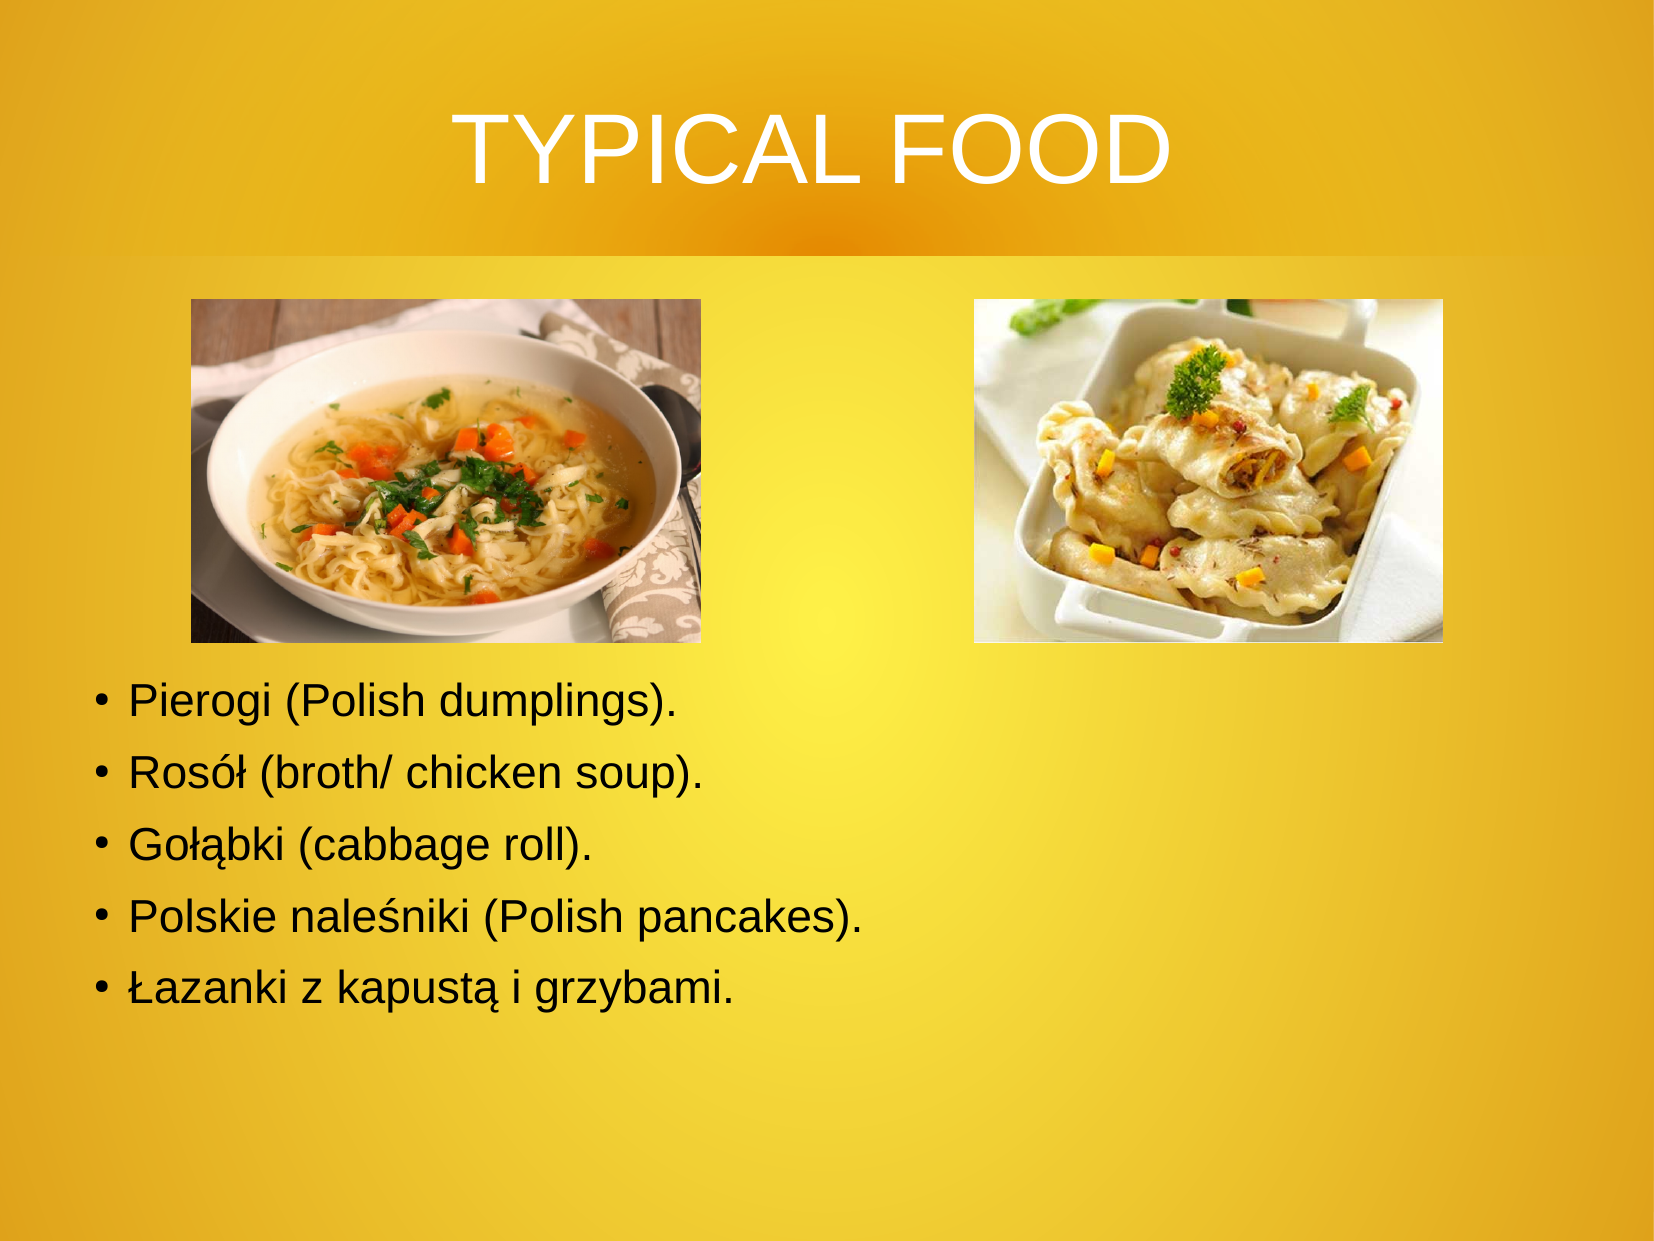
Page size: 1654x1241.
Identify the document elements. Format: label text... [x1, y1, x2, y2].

title TYPICAL FOOD [82, 47, 1571, 252]
picture [974, 299, 1443, 643]
picture [191, 299, 701, 643]
list Pierogi (Polish dumplings). Rosół (broth/ chicken soup). Gołąbki (cabbage roll). Polskie naleśniki (Polish pancakes). Łazanki z kapustą i grzybami. [82, 674, 1571, 1018]
